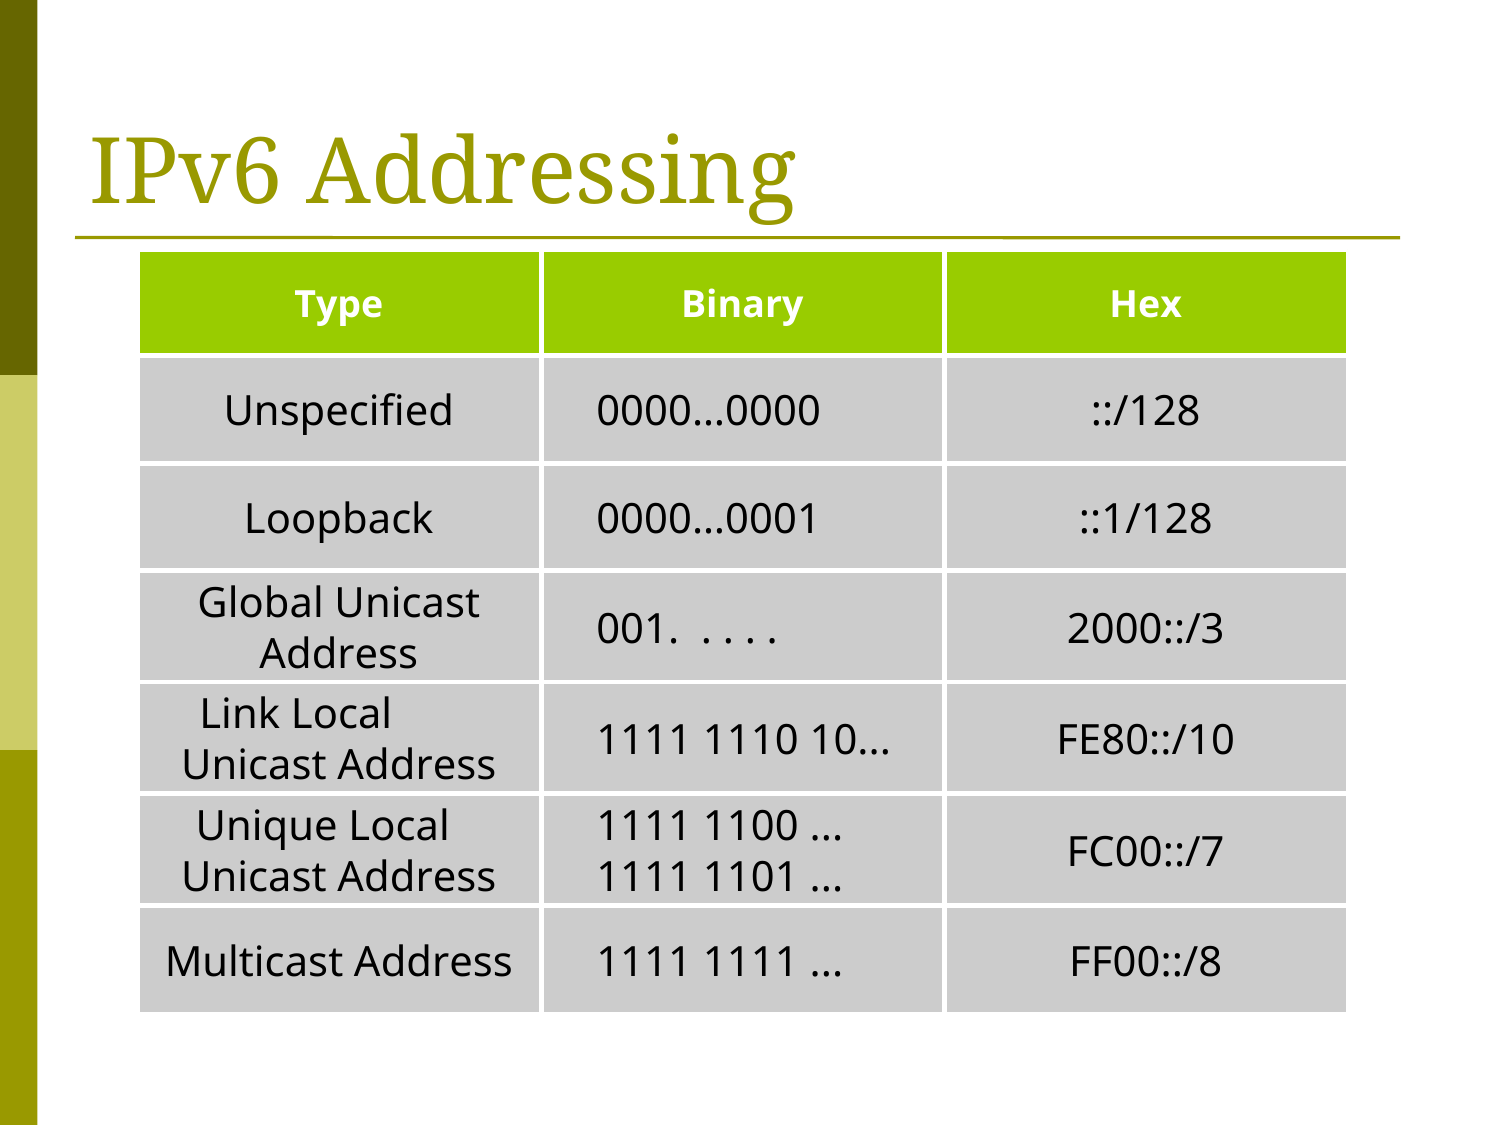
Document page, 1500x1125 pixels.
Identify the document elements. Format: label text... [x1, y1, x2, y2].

text_box Binary [544, 252, 942, 353]
text_box FE80::/10 [947, 684, 1346, 791]
text_box 1111 1110 10... [544, 684, 942, 791]
text_box Multicast Address [140, 908, 539, 1012]
text_box ::1/128 [947, 466, 1346, 568]
text_box Global Unicast Address [140, 573, 539, 680]
text_box FF00::/8 [947, 908, 1346, 1012]
text_box Hex [947, 252, 1346, 353]
text_box FC00::/7 [947, 796, 1346, 903]
text_box 2000::/3 [947, 573, 1346, 680]
text_box 0000…0001 [544, 466, 942, 568]
text_box ::/128 [947, 358, 1346, 461]
text_box 1111 1100 ... 1111 1101 ... [544, 796, 942, 903]
text_box Loopback [140, 466, 539, 568]
text_box 0000…0000 [544, 358, 942, 461]
title IPv6 Addressing [75, 45, 1426, 233]
text_box Type [140, 252, 539, 353]
text_box Unspecified [140, 358, 539, 461]
text_box 001. . . . . [544, 573, 942, 680]
text_box 1111 1111 ... [544, 908, 942, 1012]
text_box Link Local Unicast Address [140, 684, 539, 791]
text_box Unique Local Unicast Address [140, 796, 539, 903]
